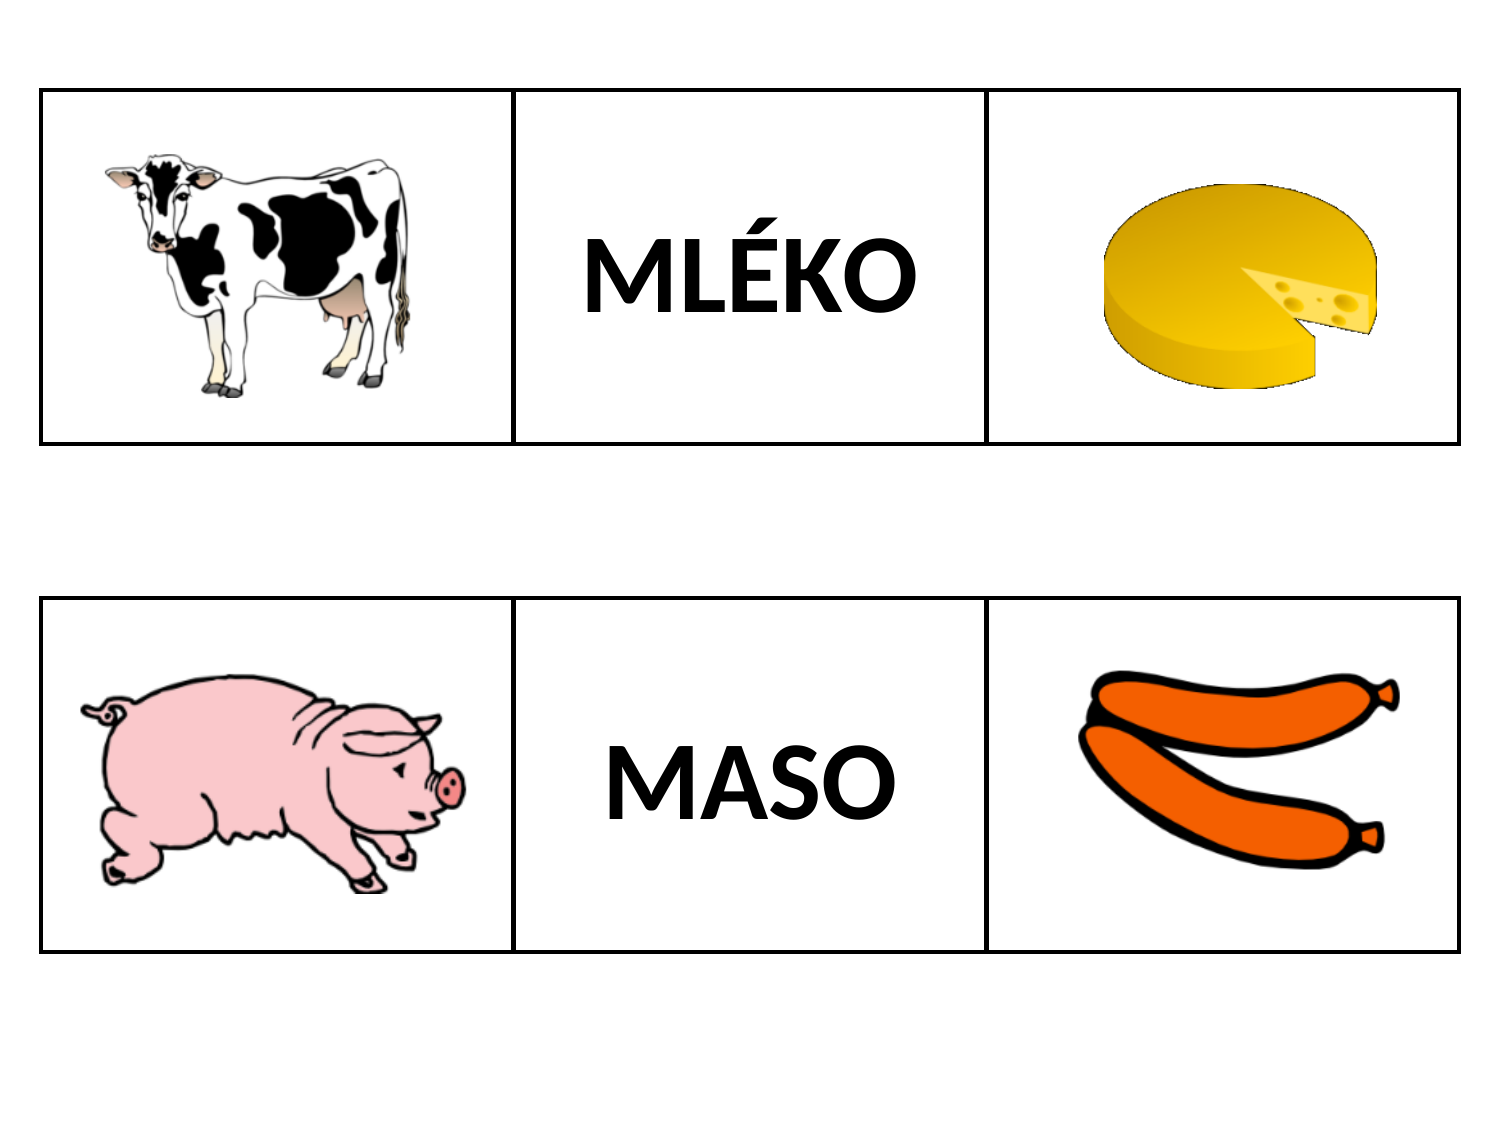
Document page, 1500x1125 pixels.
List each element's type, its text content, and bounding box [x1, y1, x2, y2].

picture [1069, 656, 1412, 871]
picture [76, 668, 492, 894]
text_box MLÉKO [41, 90, 1459, 445]
picture [1104, 184, 1377, 389]
text_box MASO [41, 597, 1459, 953]
picture [100, 148, 441, 398]
